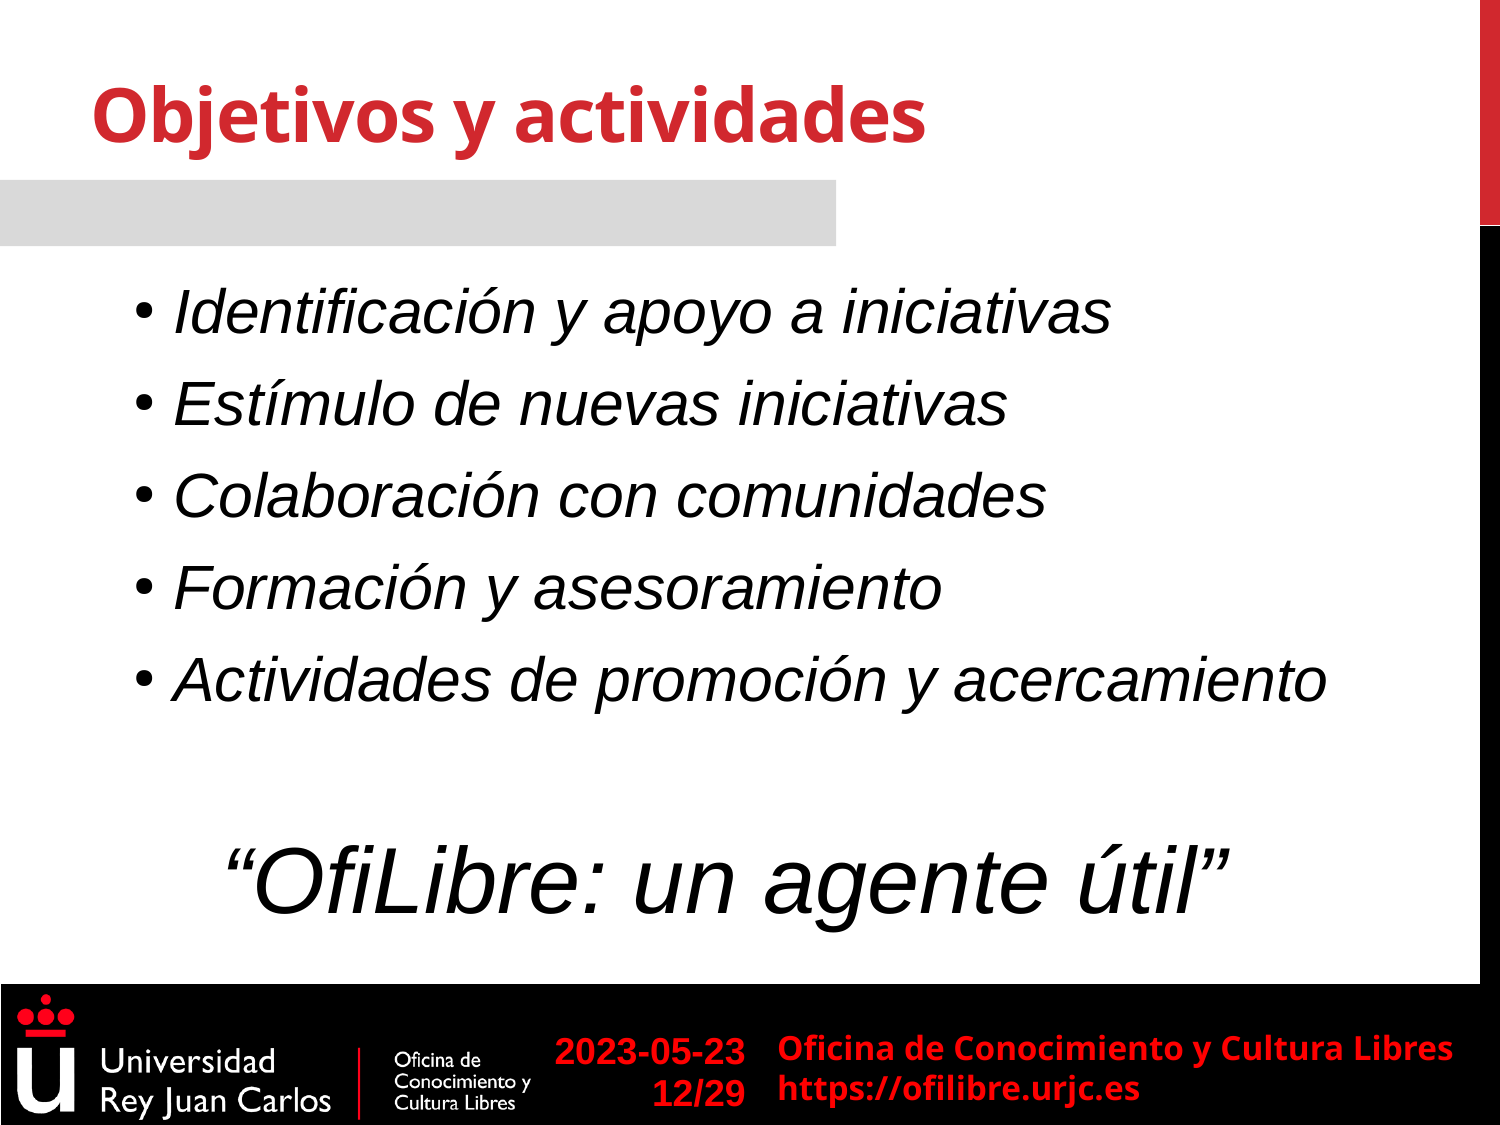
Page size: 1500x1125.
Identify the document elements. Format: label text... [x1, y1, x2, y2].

title [75, 15, 1425, 172]
text_box Objetivos y actividades [0, 24, 1326, 172]
list Identificación y apoyo a iniciativas Estímulo de nuevas iniciativas Colaboración con comunidades Formación y asesoramiento Actividades de promoción y acercamiento “OfiLibre: un agente útil” [105, 270, 1351, 961]
picture [17, 994, 531, 1120]
